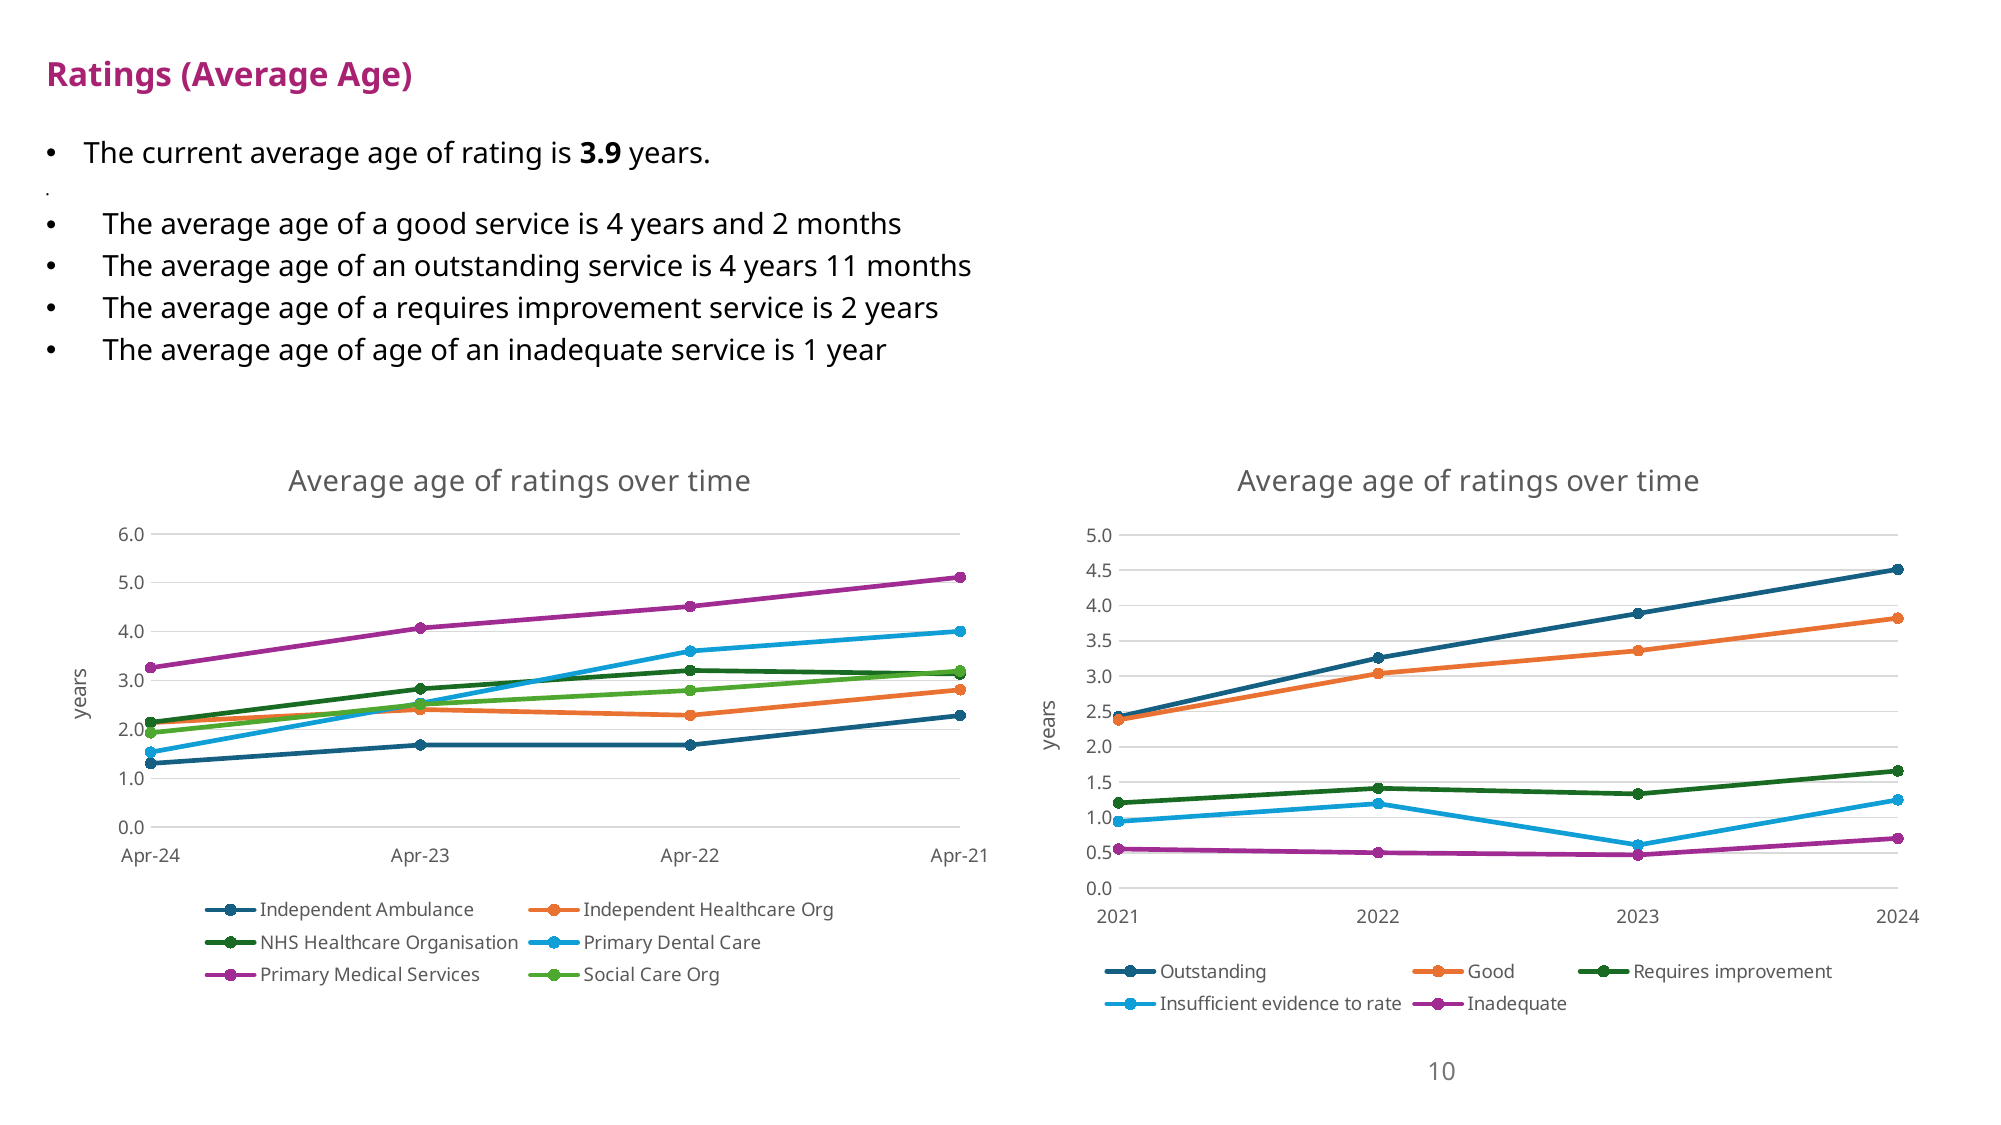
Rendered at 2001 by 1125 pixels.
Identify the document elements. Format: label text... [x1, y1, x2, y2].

chart [31, 431, 1939, 1024]
text_box The current average age of rating is 3.9 years. The average age of a good service is 4 years and 2 months The average age of an outstanding service is 4 years 11 months The average age of a requires improvement service is 2 years The average age of age of an inadequate service is 1 year [31, 130, 1487, 351]
text_box Ratings (Average Age) [31, 45, 660, 102]
slide_number 10 [1412, 1042, 1863, 1103]
